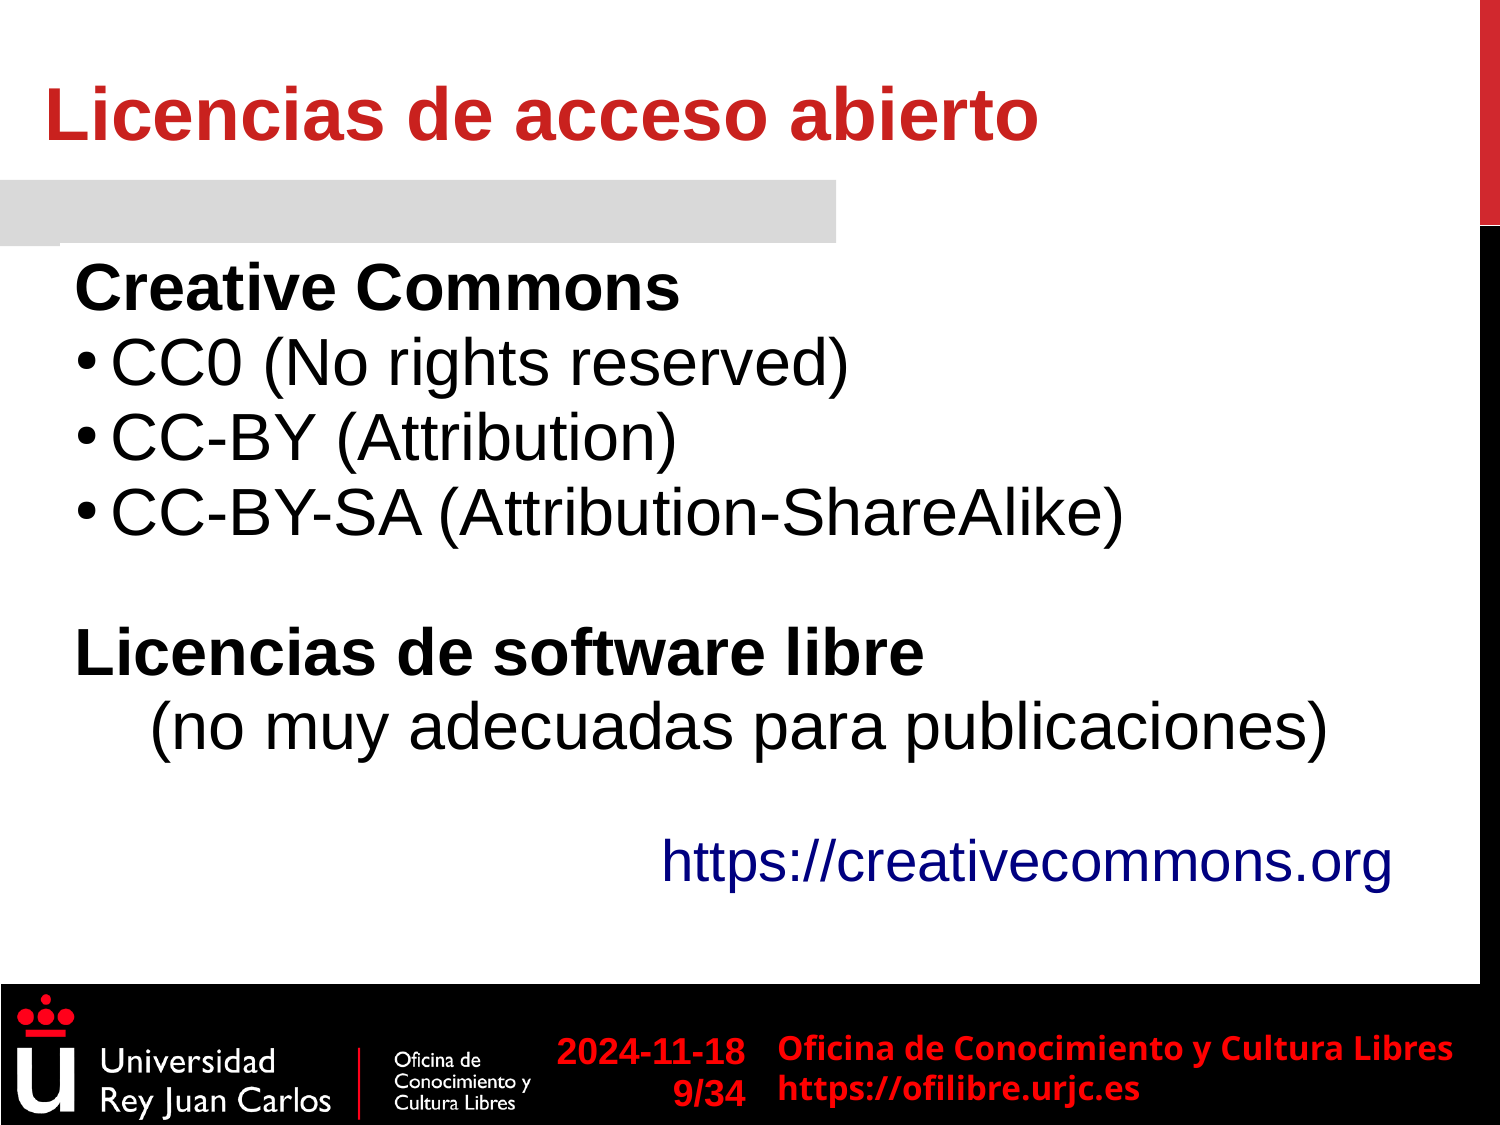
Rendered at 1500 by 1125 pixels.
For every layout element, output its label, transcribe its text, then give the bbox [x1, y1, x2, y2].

text_box Creative Commons CC0 (No rights reserved) CC-BY (Attribution) CC-BY-SA (Attribution-ShareAlike) Licencias de software libre (no muy adecuadas para publicaciones) https://creativecommons.org [60, 243, 1411, 967]
picture [17, 994, 531, 1120]
title [75, 7, 1425, 196]
text_box Licencias de acceso abierto [30, 64, 1306, 248]
